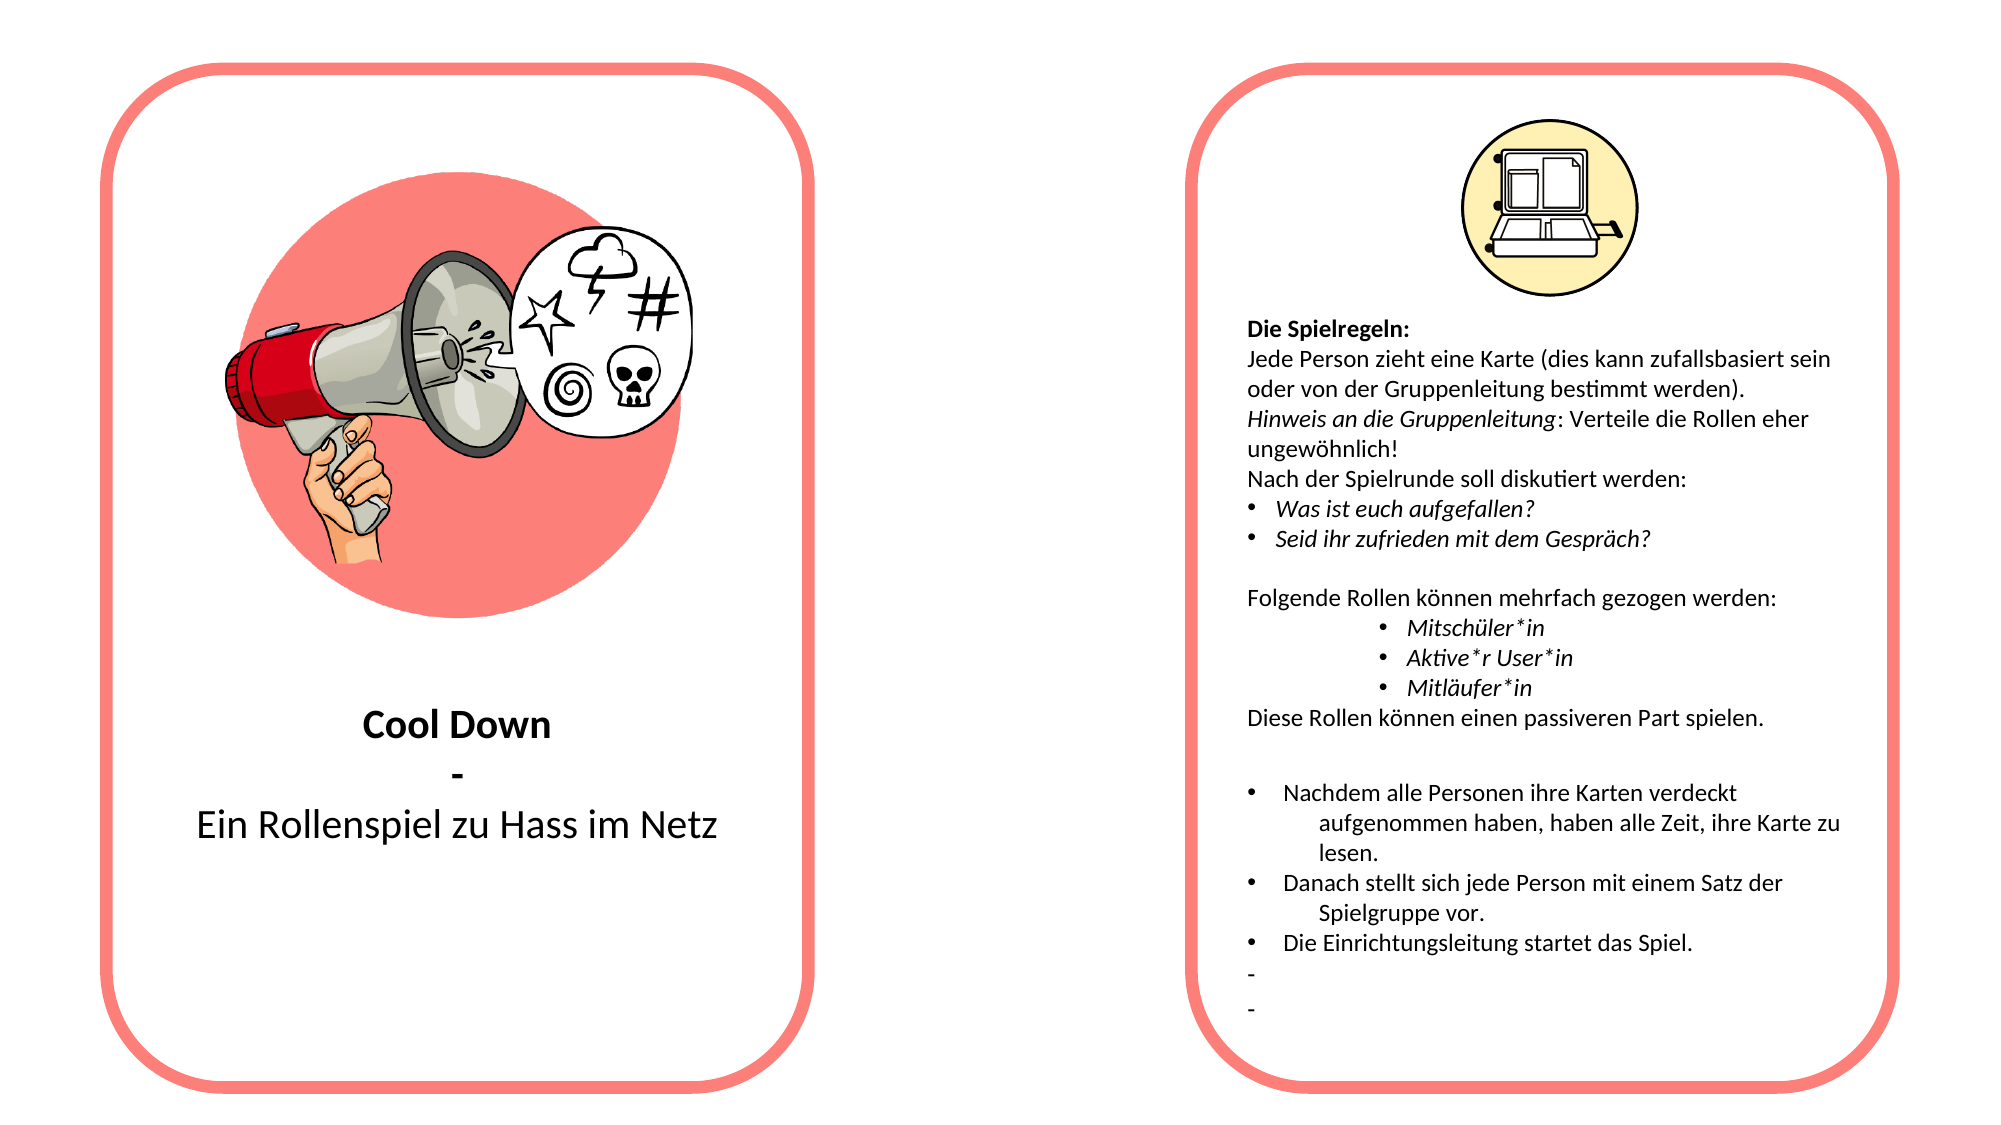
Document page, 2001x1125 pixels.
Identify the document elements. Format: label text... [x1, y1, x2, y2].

text_box Die Spielregeln: Jede Person zieht eine Karte (dies kann zufallsbasiert sein oder von der Gruppenleitung bestimmt werden). Hinweis an die Gruppenleitung: Verteile die Rollen eher ungewöhnlich! Nach der Spielrunde soll diskutiert werden: Was ist euch aufgefallen? Seid ihr zufrieden mit dem Gespräch? Folgende Rollen können mehrfach gezogen werden: Mitschüler*in Aktive*r User*in Mitläufer*in Diese Rollen können einen passiveren Part spielen. Nachdem alle Personen ihre Karten verdeckt aufgenommen haben, haben alle Zeit, ihre Karte zu lesen. Danach stellt sich jede Person mit einem Satz der Spielgruppe vor. Die Einrichtungsleitung startet das Spiel. [1232, 305, 1896, 1002]
text_box Cool Down - Ein Rollenspiel zu Hass im Netz [179, 689, 736, 857]
picture [176, 160, 739, 629]
picture [1431, 90, 1668, 326]
